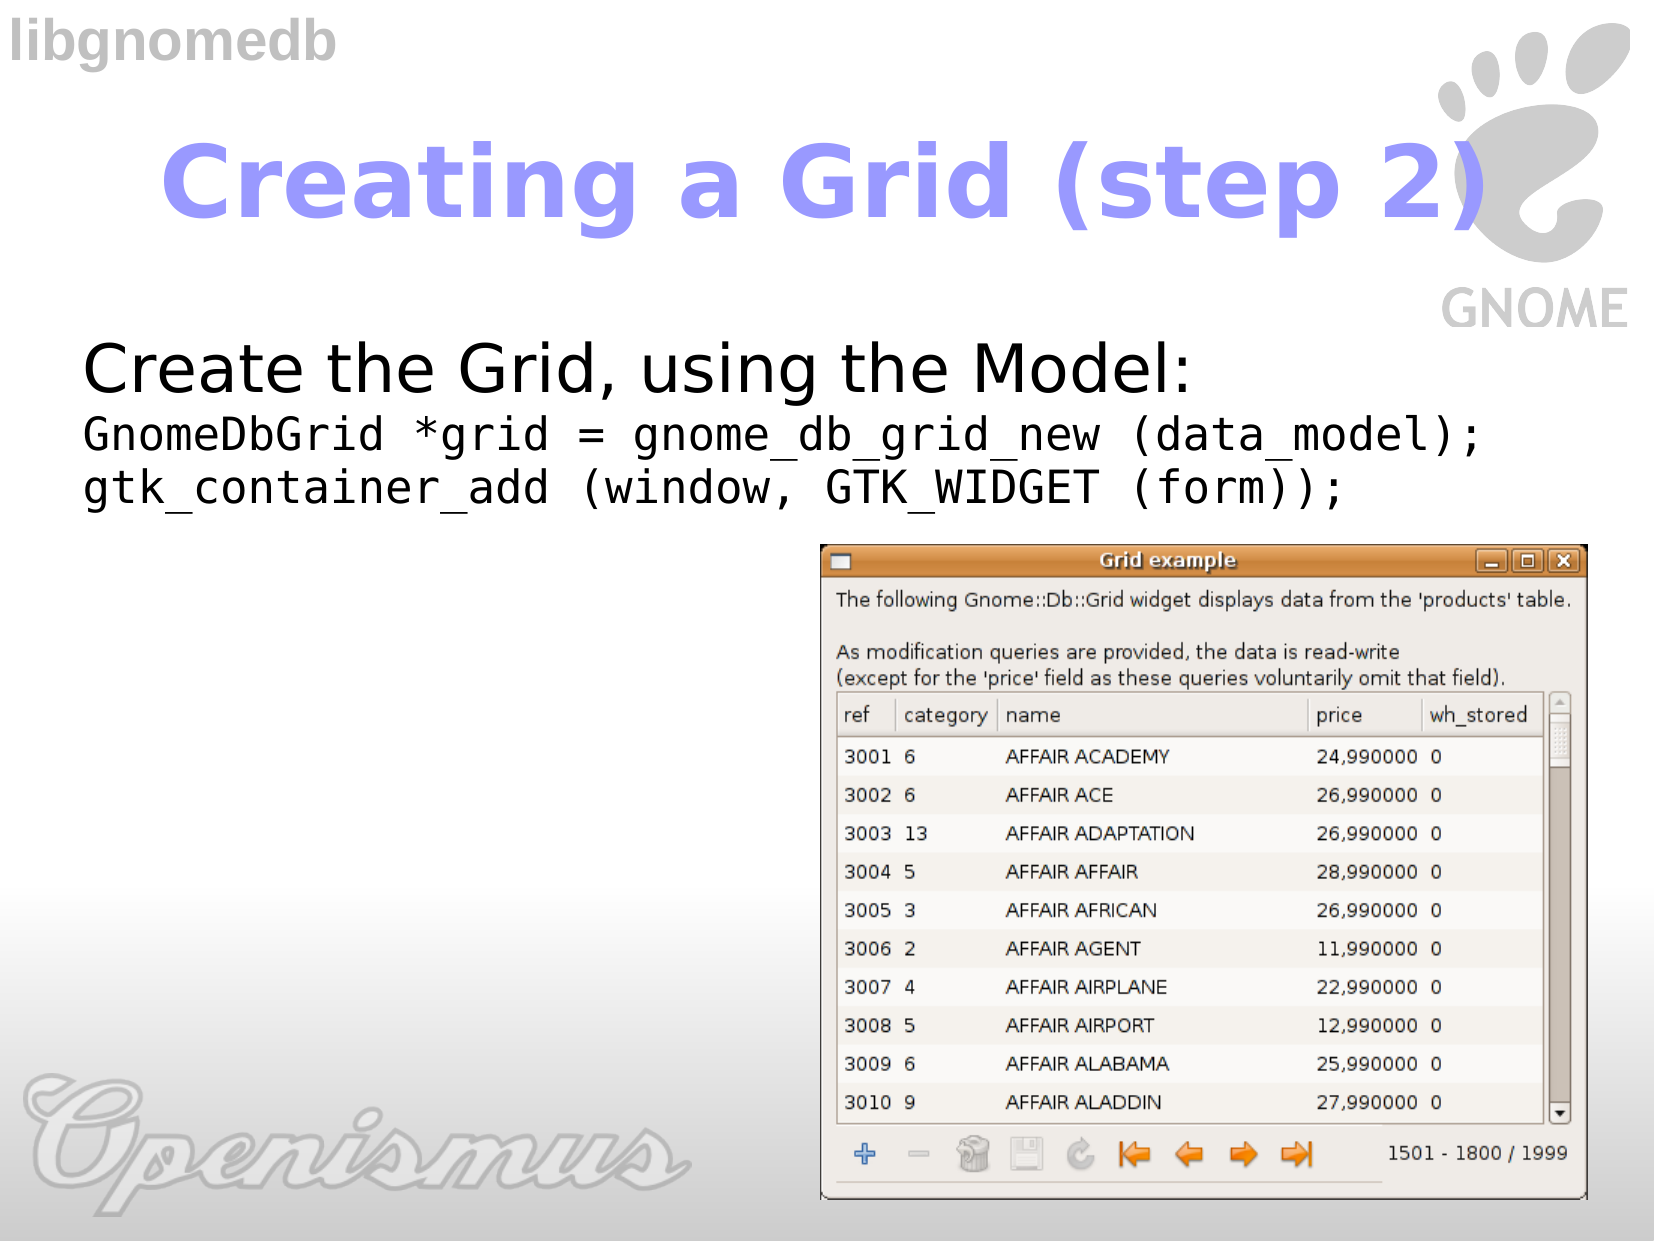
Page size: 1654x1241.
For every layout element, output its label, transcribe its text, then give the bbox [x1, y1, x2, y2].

title Creating a Grid (step 2) [82, 116, 1571, 250]
picture [1438, 23, 1630, 327]
subtitle Create the Grid, using the Model: GnomeDbGrid *grid = gnome_db_grid_new (data_model); gtk_container_add (window, GTK_WIDGET (form)); [82, 297, 1571, 547]
picture [820, 544, 1588, 1200]
picture [23, 1073, 692, 1217]
